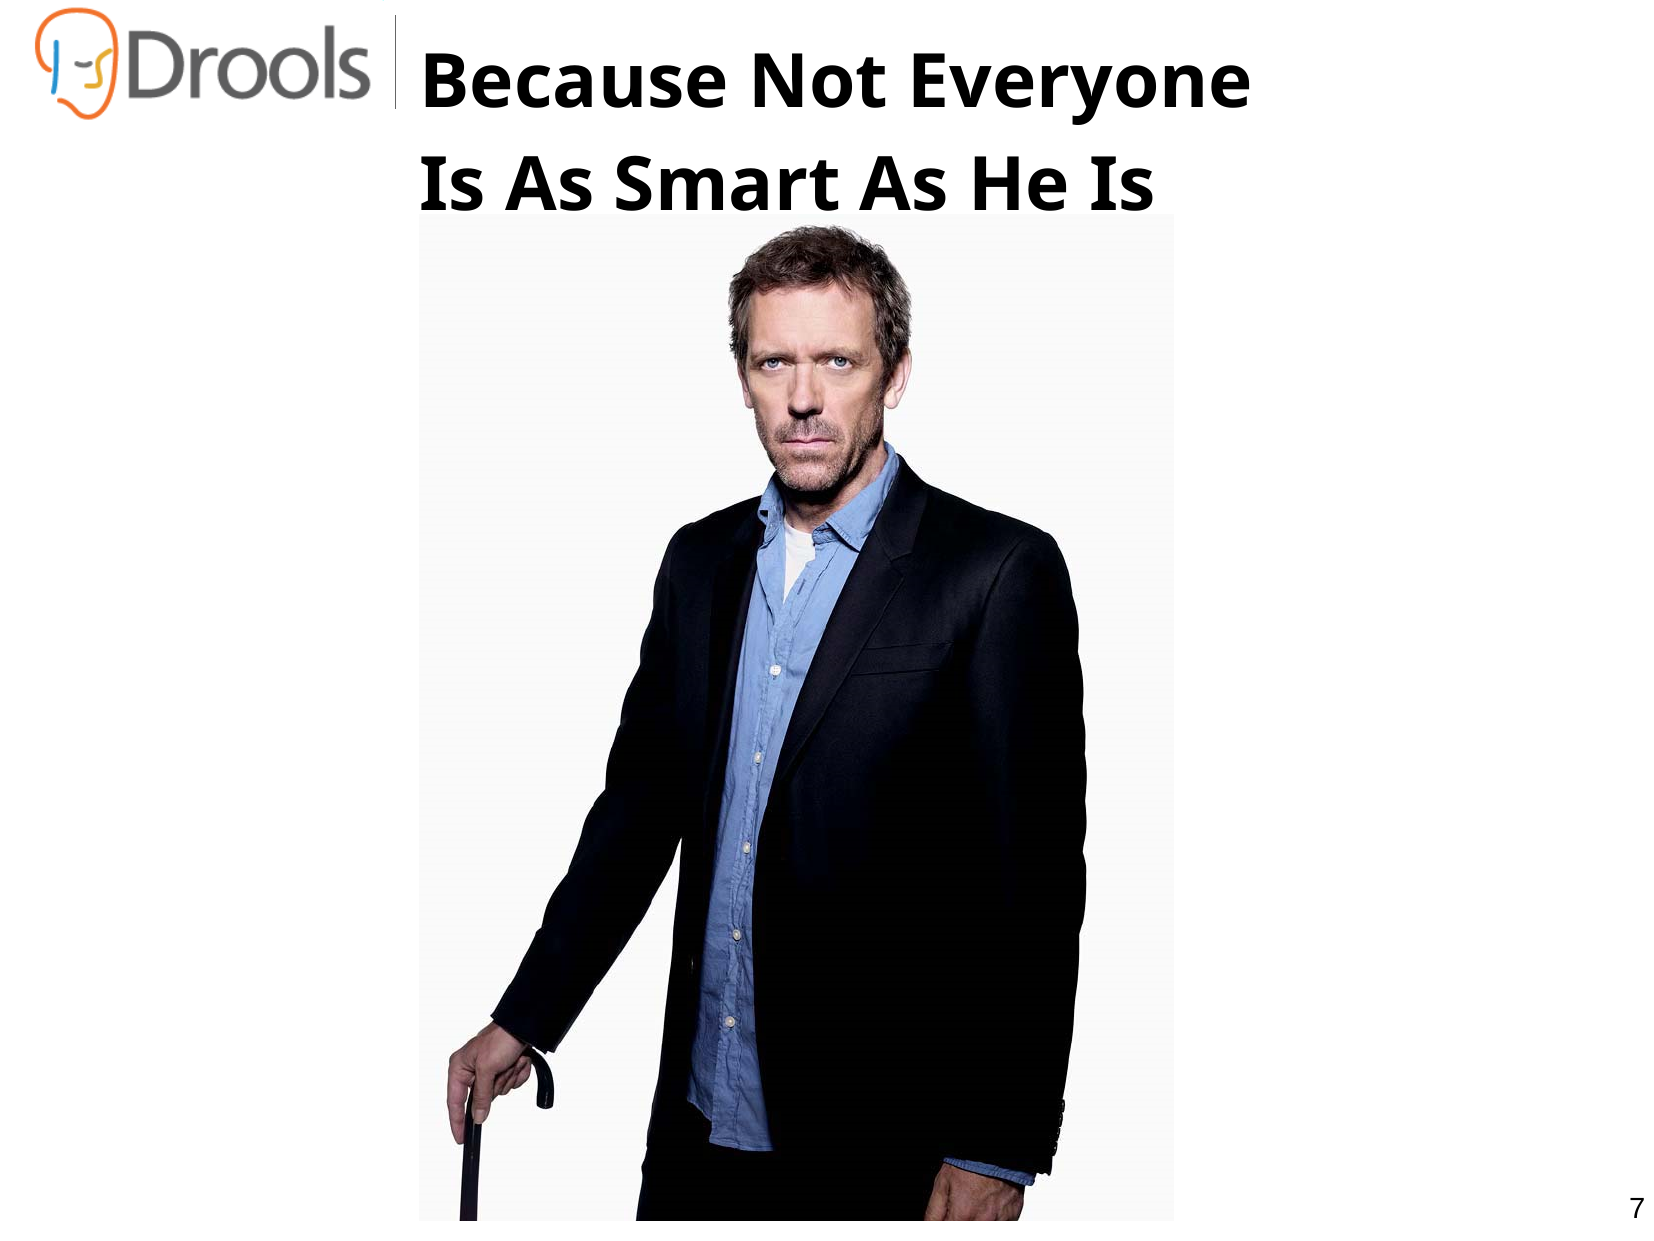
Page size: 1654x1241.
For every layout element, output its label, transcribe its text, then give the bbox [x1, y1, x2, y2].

picture [29, 0, 384, 126]
picture [419, 214, 1174, 1221]
title Because Not Everyone Is As Smart As He Is [419, 24, 1630, 236]
